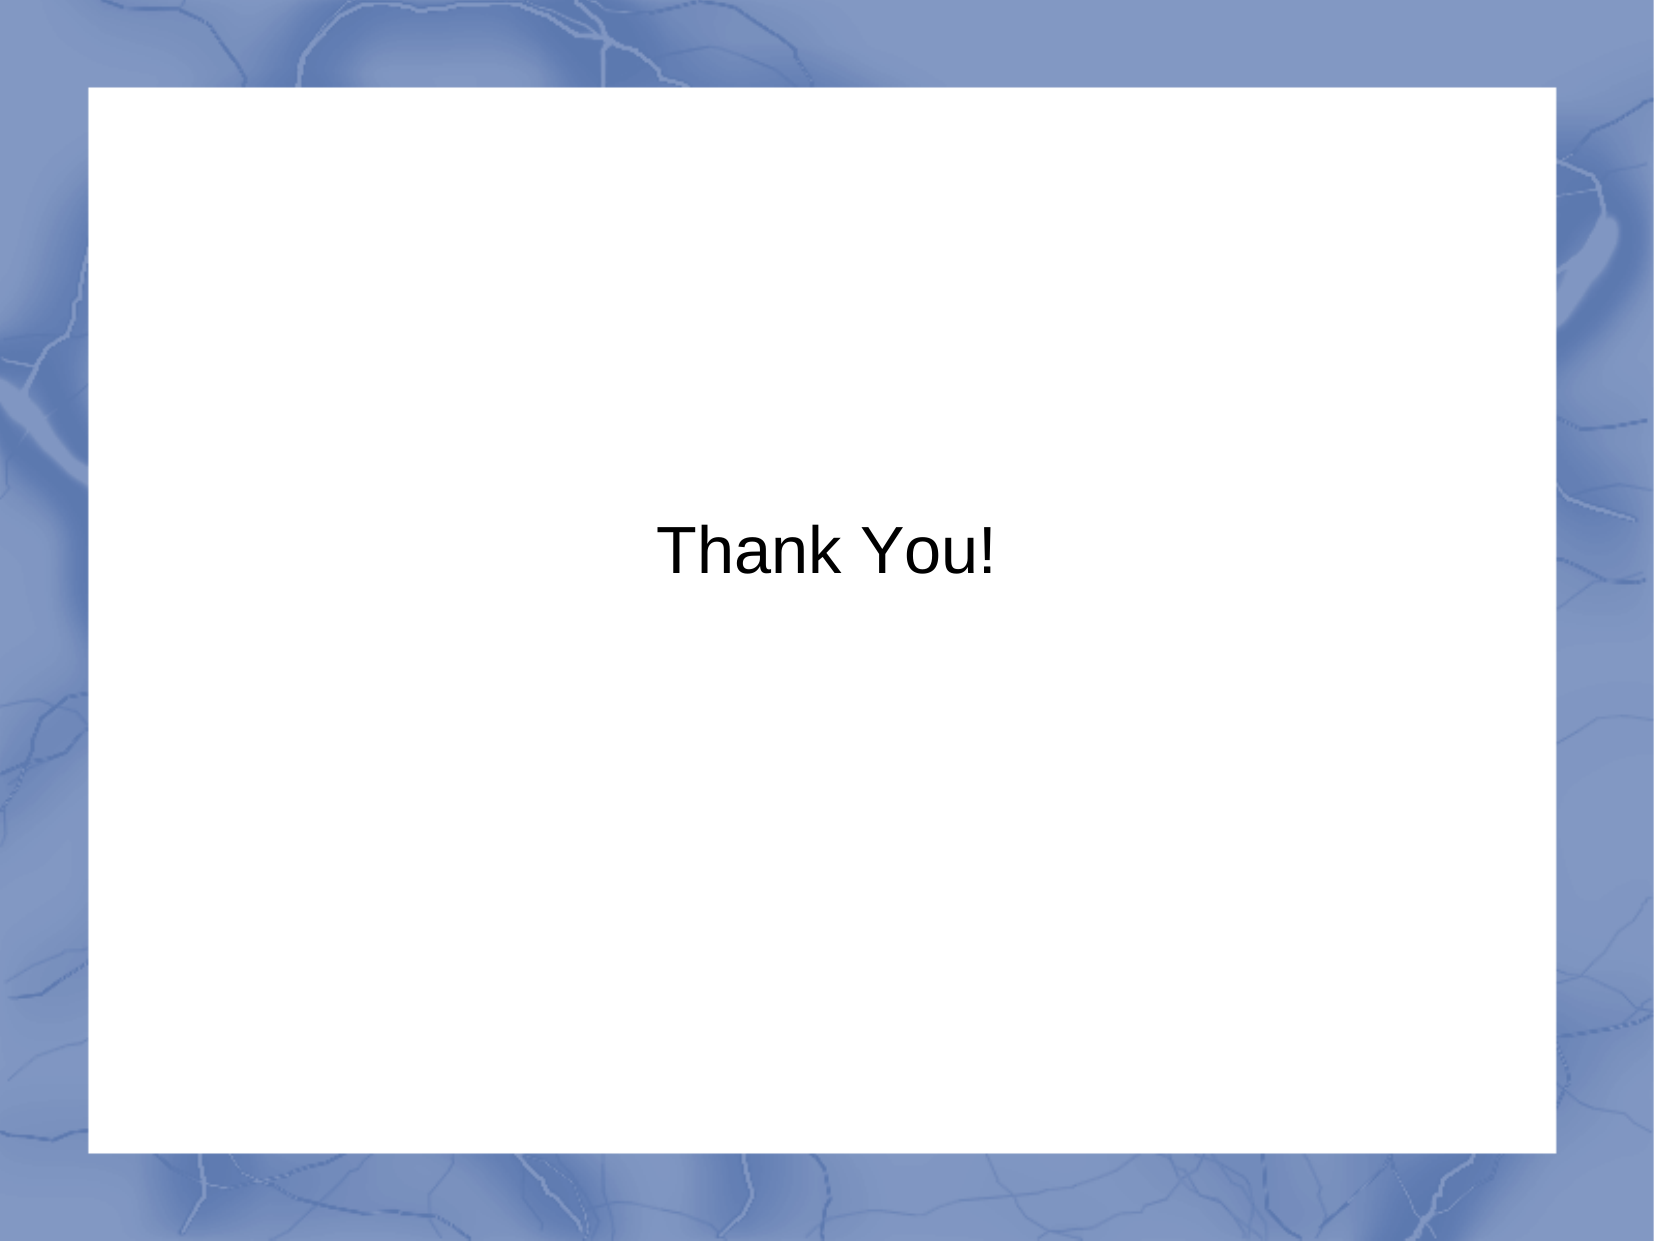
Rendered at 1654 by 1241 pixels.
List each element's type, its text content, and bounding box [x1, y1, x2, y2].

picture [0, 0, 1654, 1241]
subtitle Thank You! [118, 90, 1536, 1010]
